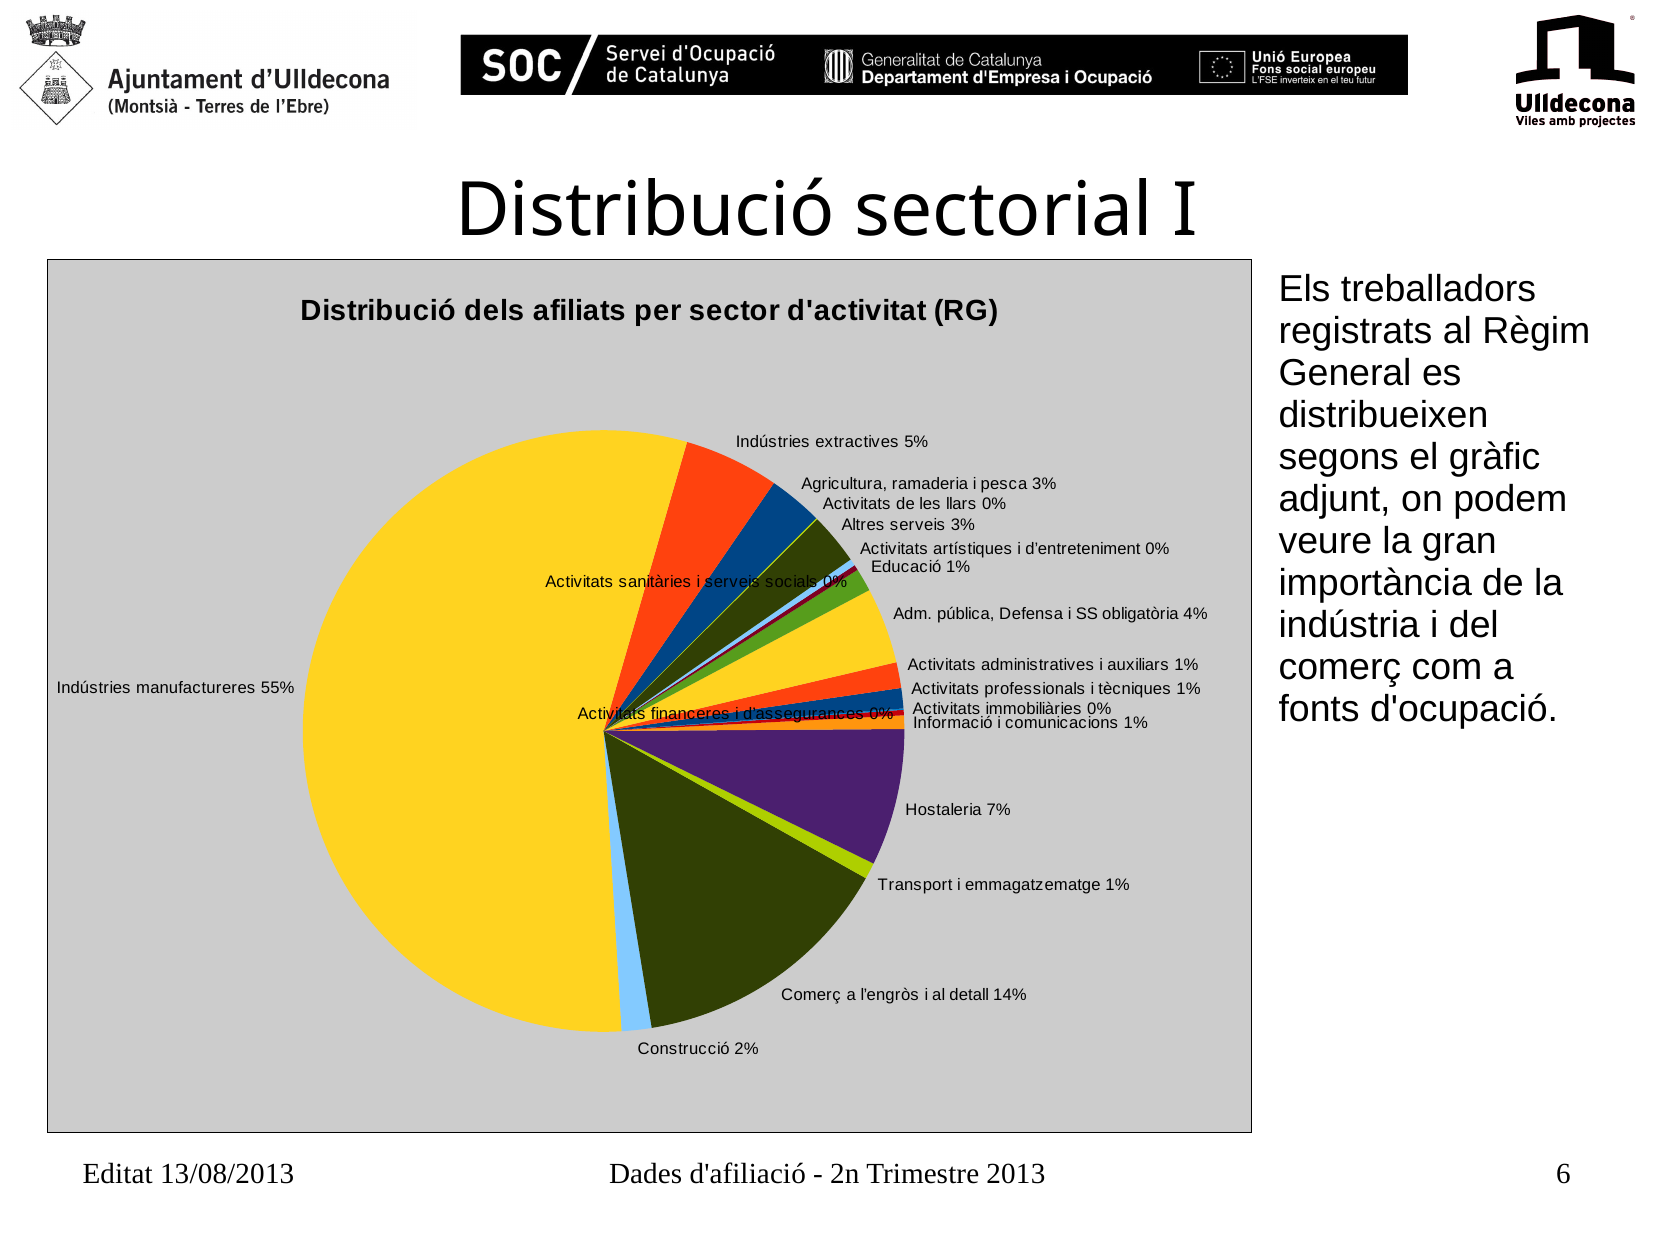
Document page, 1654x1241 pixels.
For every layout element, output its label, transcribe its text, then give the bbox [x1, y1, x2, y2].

chart [47, 259, 1252, 1133]
title Distribució sectorial I [82, 129, 1571, 284]
picture [1511, 11, 1638, 130]
picture [11, 10, 417, 130]
text_box Els treballadors registrats al Règim General es distribueixen segons el gràfic adjunt, on podem veure la gran importància de la indústria i del comerç com a fonts d'ocupació. [1263, 259, 1619, 738]
picture [460, 34, 1408, 95]
